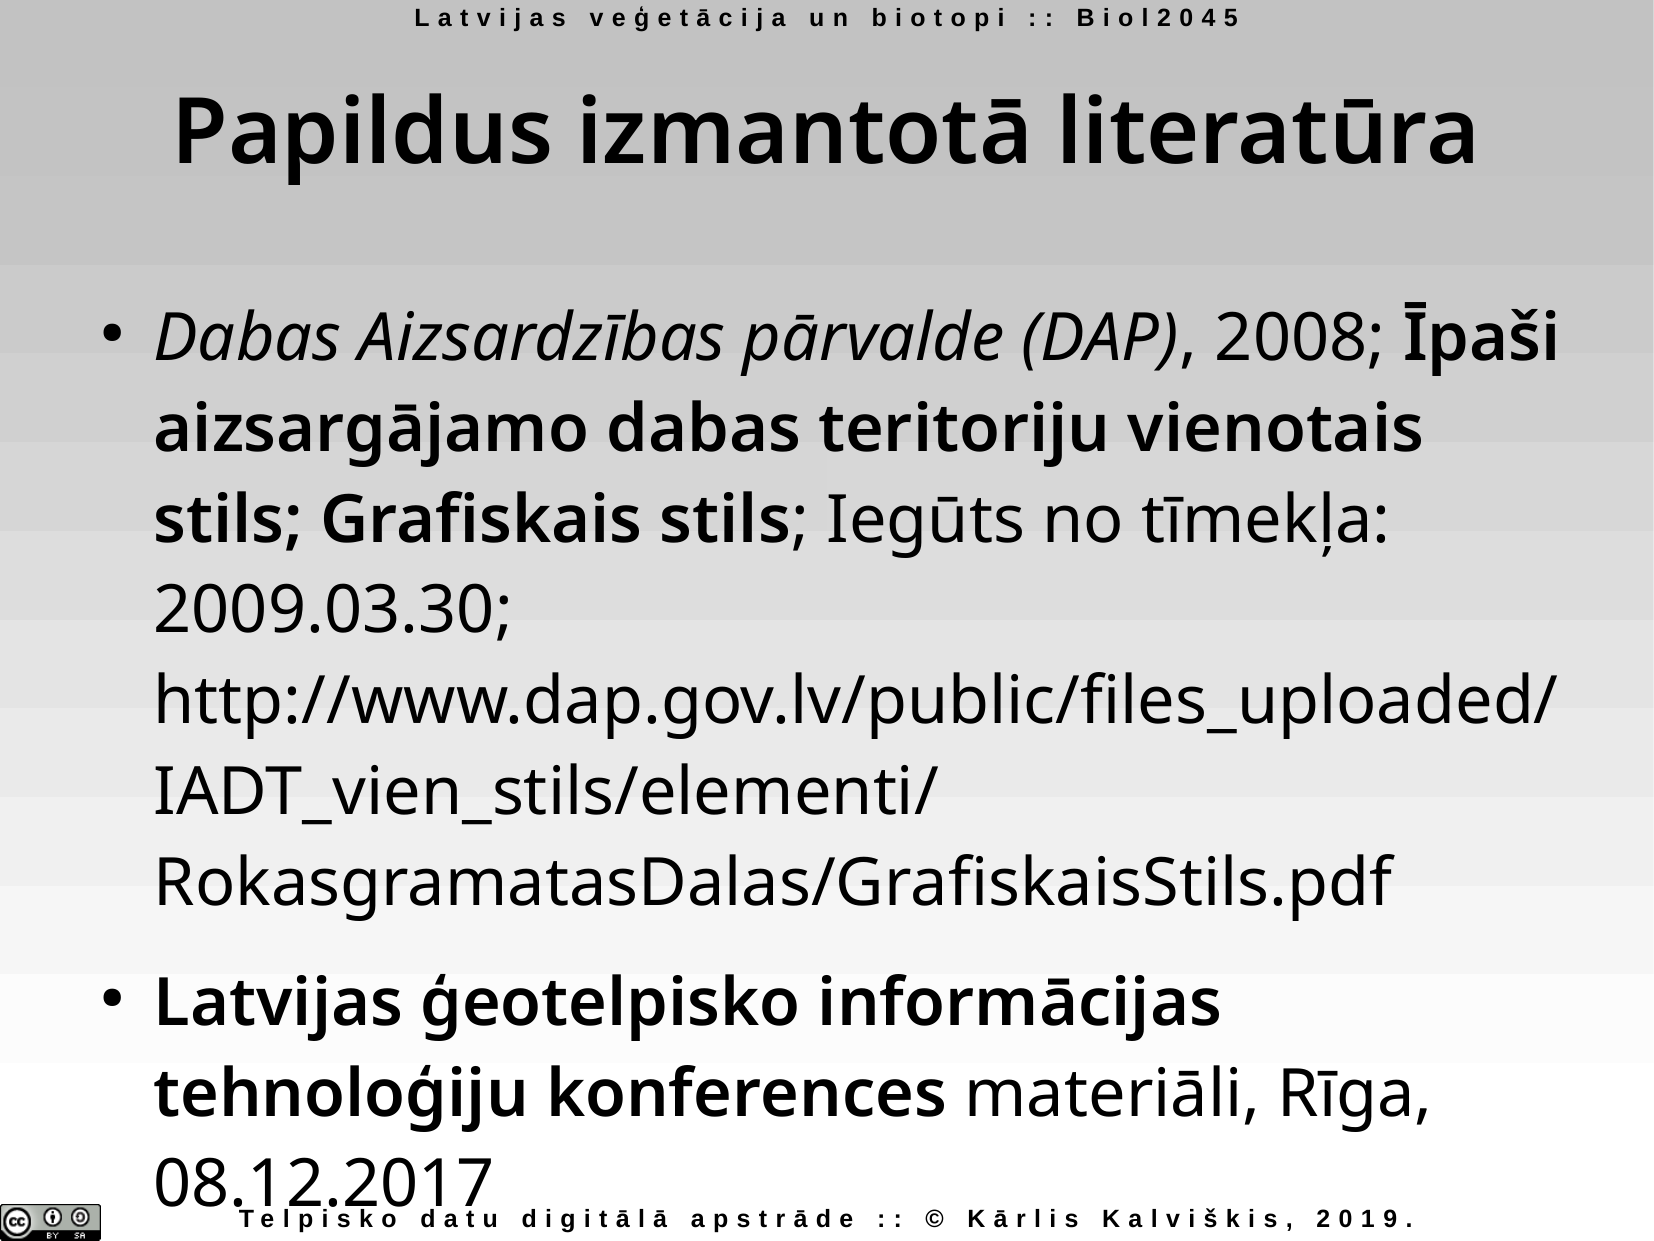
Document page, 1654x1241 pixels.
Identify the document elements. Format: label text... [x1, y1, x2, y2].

picture [0, 0, 1654, 1241]
title Papildus izmantotā literatūra [29, 40, 1625, 288]
list Dabas Aizsardzības pārvalde (DAP), 2008; Īpaši aizsargājamo dabas teritoriju vienotais stils; Grafiskais stils; Iegūts no tīmekļa: 2009.03.30; http://www.dap.gov.lv/public/files_uploaded/IADT_vien_stils/elementi/RokasgramatasDalas/GrafiskaisStils.pdf Latvijas ģeotelpisko informācijas tehnoloģiju konferences materiāli, Rīga, 08.12.2017 [82, 289, 1571, 1113]
